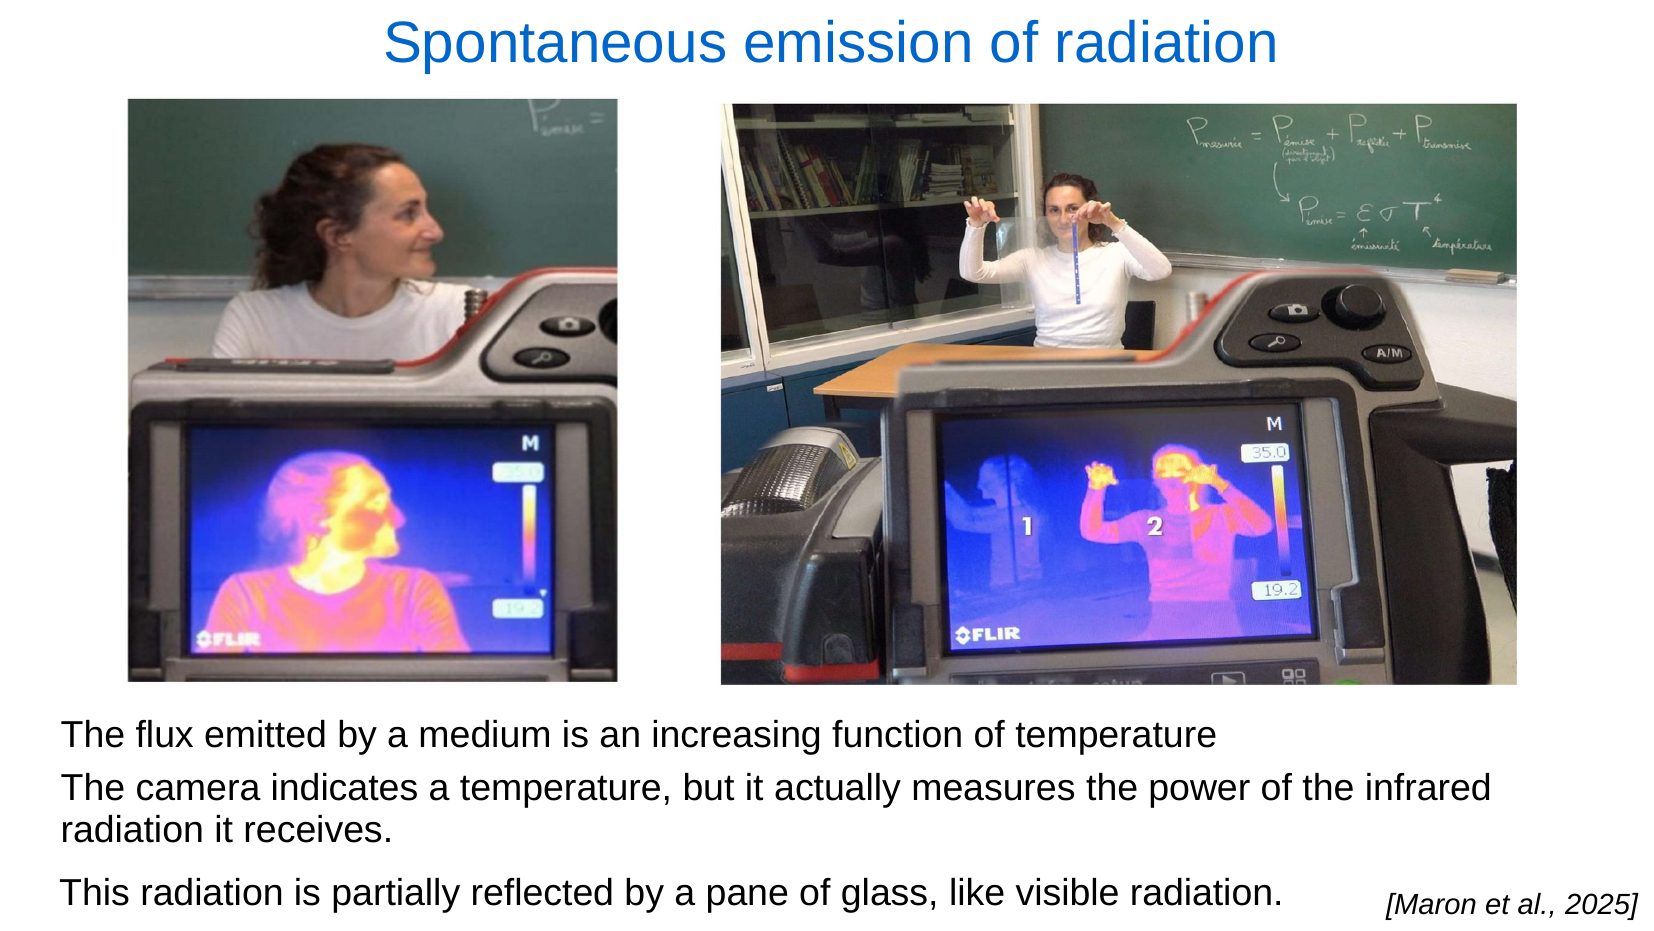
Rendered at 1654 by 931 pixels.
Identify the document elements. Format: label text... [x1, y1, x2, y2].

text_box The flux emitted by a medium is an increasing function of temperature The camera indicates a temperature, but it actually measures the power of the infrared radiation it receives. [45, 705, 1616, 859]
text_box [Maron et al., 2025] [1308, 885, 1654, 931]
text_box This radiation is partially reflected by a pane of glass, like visible radiation. [44, 863, 1615, 921]
picture [715, 101, 1519, 686]
title Spontaneous emission of radiation [42, 0, 1621, 89]
picture [122, 95, 624, 688]
